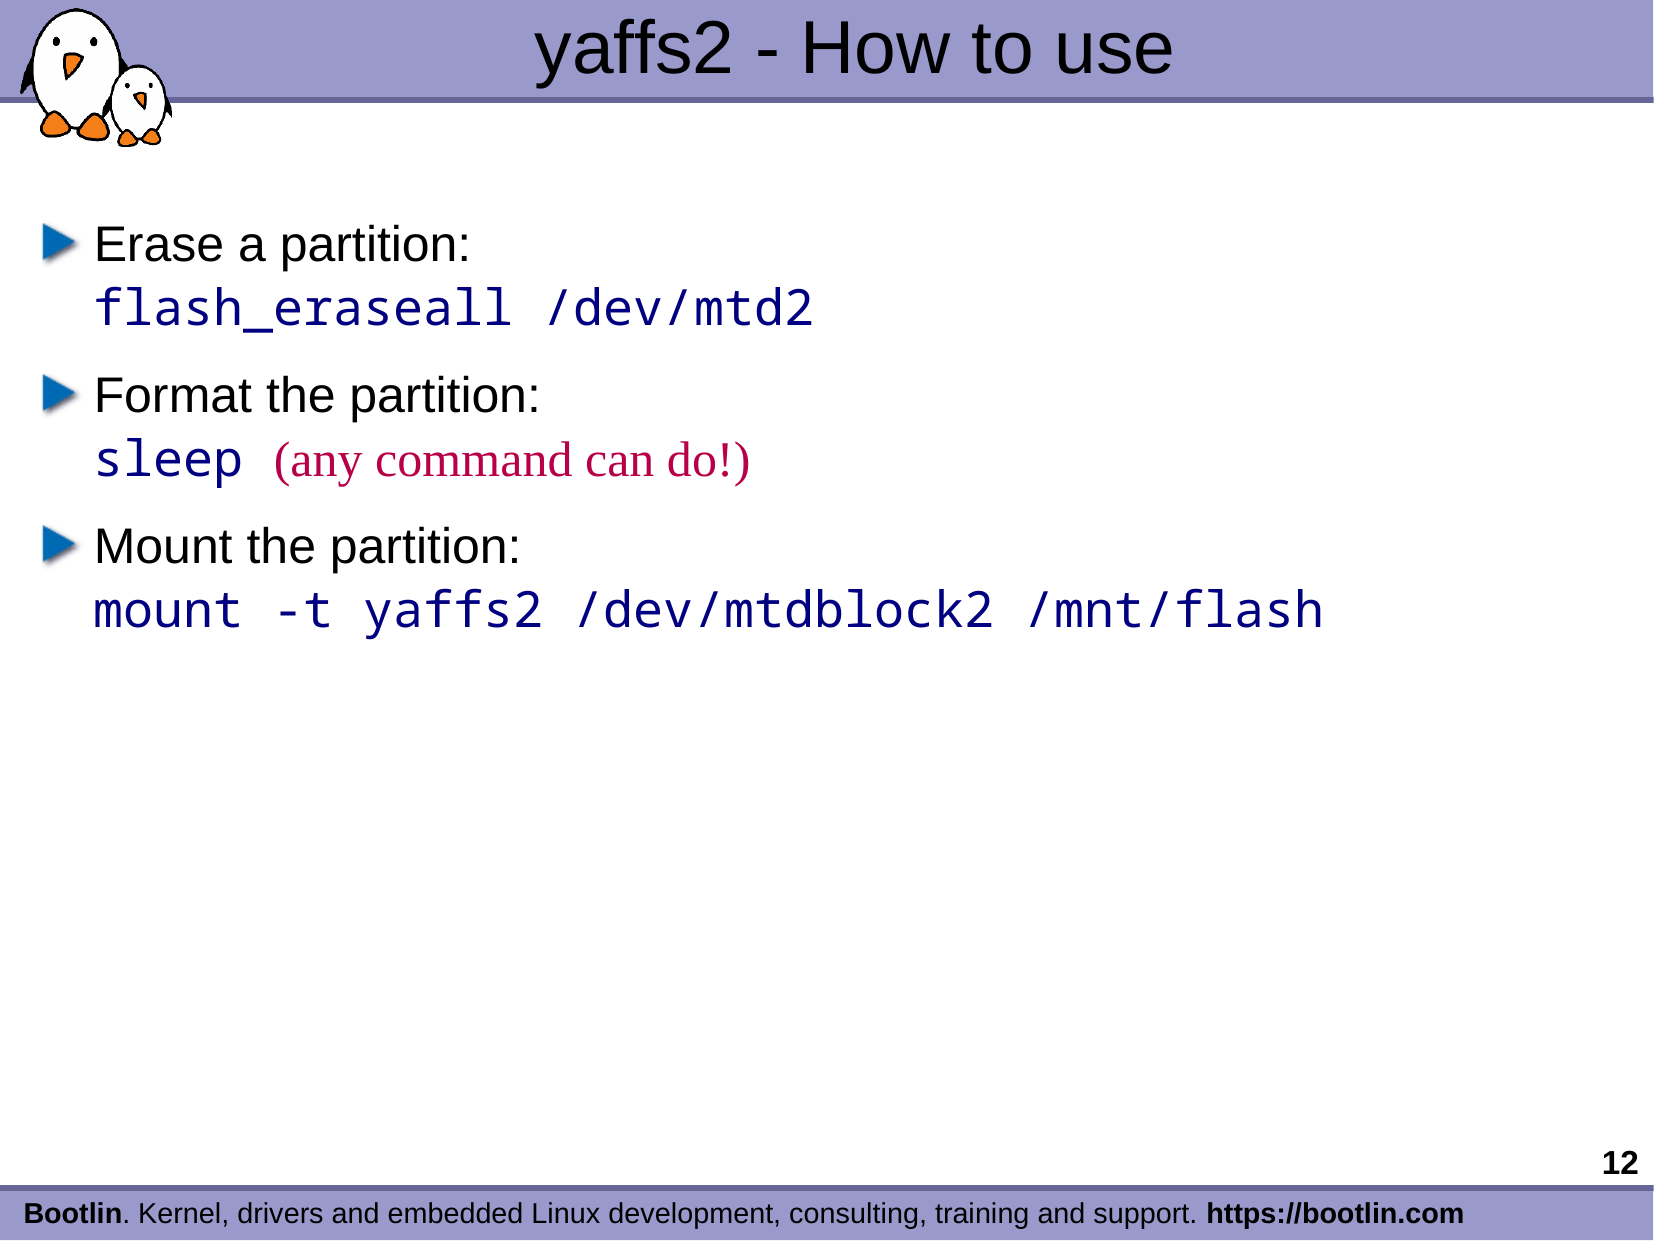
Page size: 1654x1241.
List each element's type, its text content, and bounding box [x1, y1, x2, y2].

picture [20, 8, 172, 147]
list Erase a partition: flash_eraseall /dev/mtd2 Format the partition: sleep (any command can do!) Mount the partition: mount -t yaffs2 /dev/mtdblock2 /mnt/flash [22, 216, 1572, 1066]
title yaffs2 - How to use [129, 0, 1582, 96]
